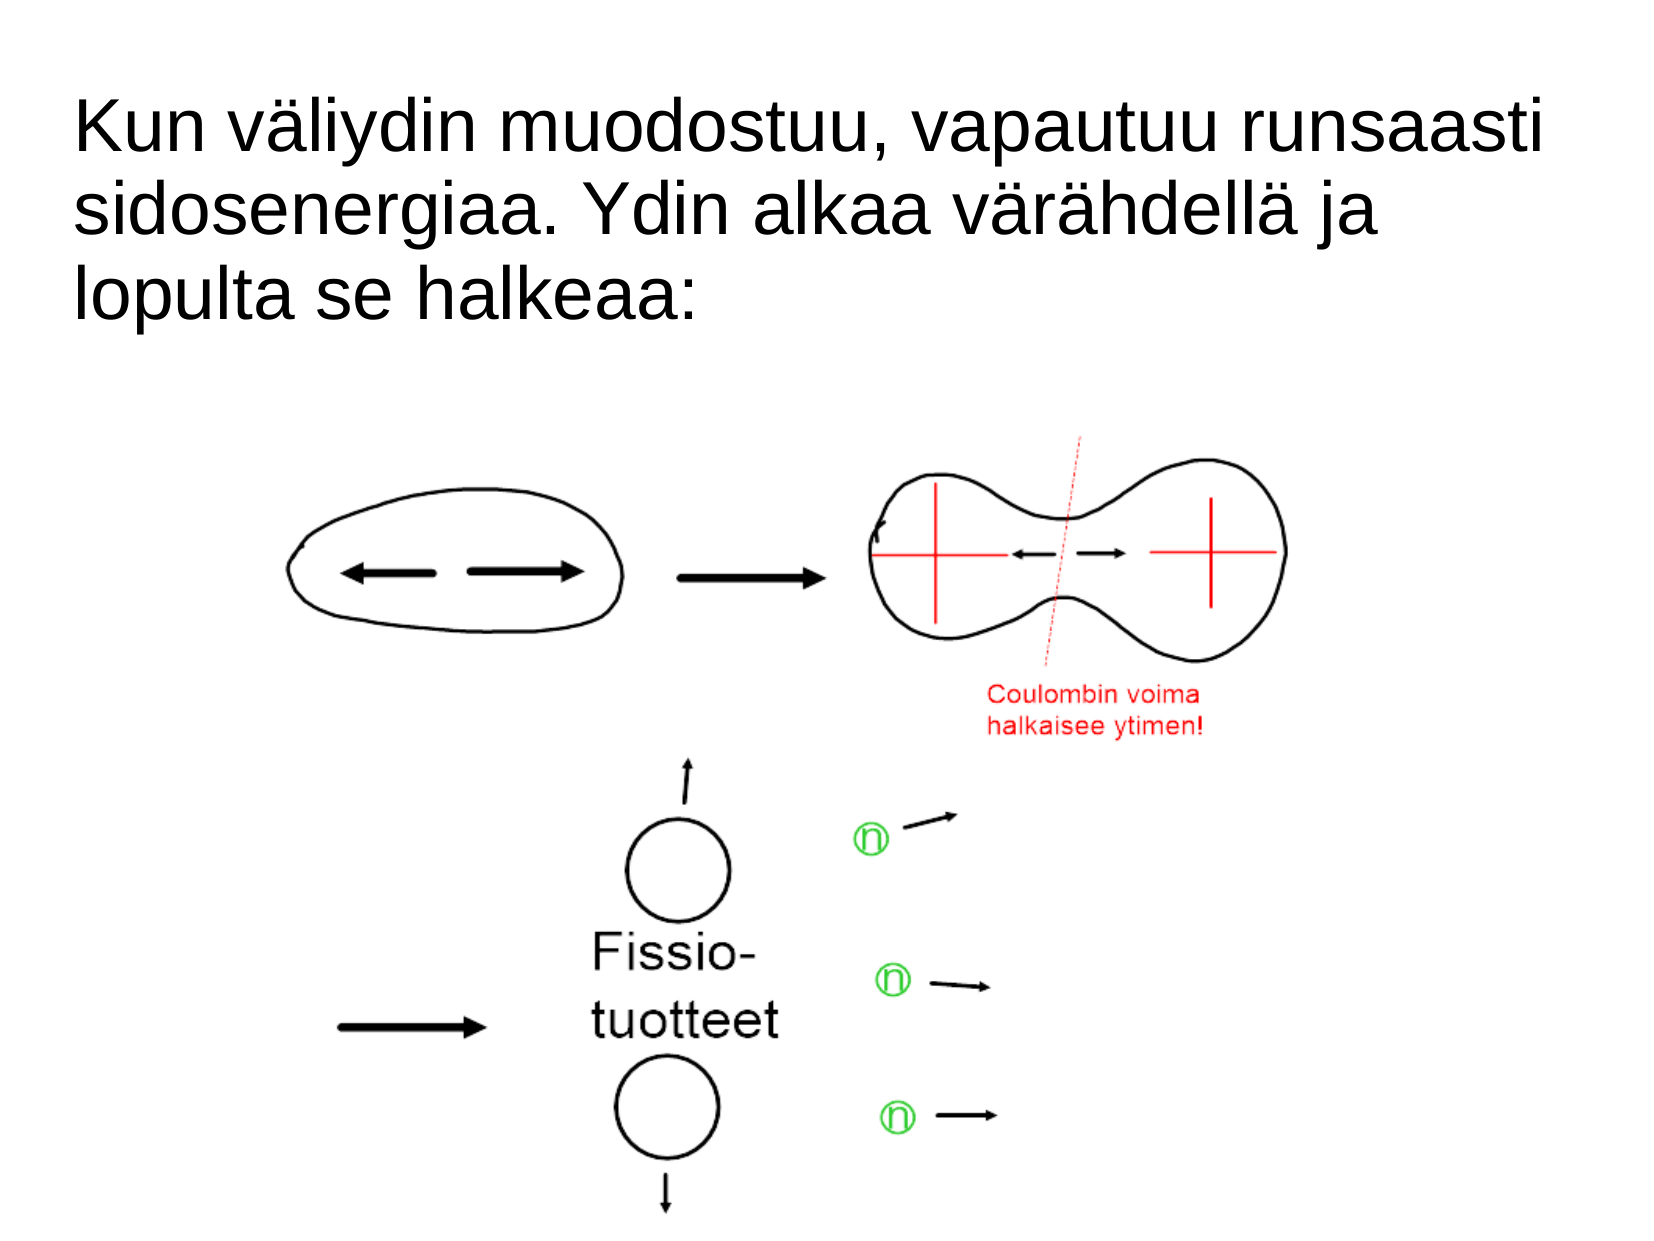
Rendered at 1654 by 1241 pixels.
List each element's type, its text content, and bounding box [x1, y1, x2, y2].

picture [256, 426, 1363, 1226]
text_box Kun väliydin muodostuu, vapautuu runsaasti sidosenergiaa. Ydin alkaa värähdellä ja lopulta se halkeaa: [59, 75, 1571, 343]
